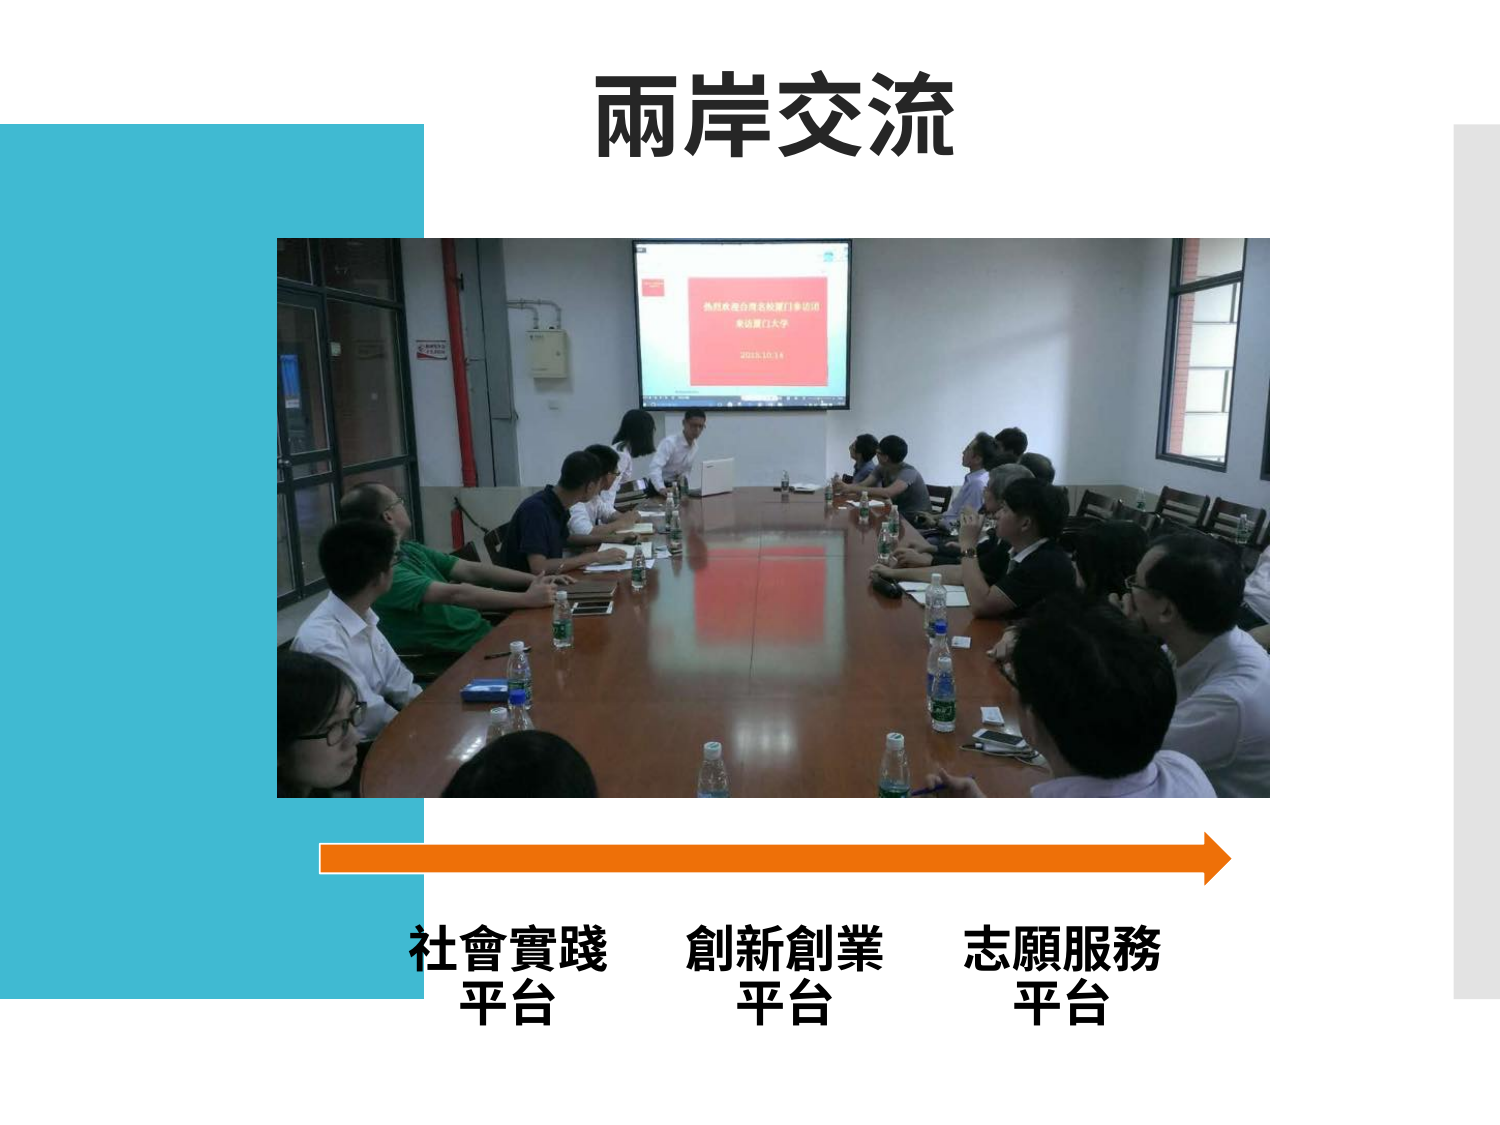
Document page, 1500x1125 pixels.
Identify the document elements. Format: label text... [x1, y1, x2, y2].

text_box 兩岸交流 [573, 63, 975, 179]
text_box 社會實踐平台 [393, 884, 625, 997]
text_box 志願服務平台 [946, 884, 1178, 997]
text_box [319, 829, 1233, 889]
picture [277, 238, 1270, 799]
text_box 創新創業平台 [670, 884, 901, 997]
